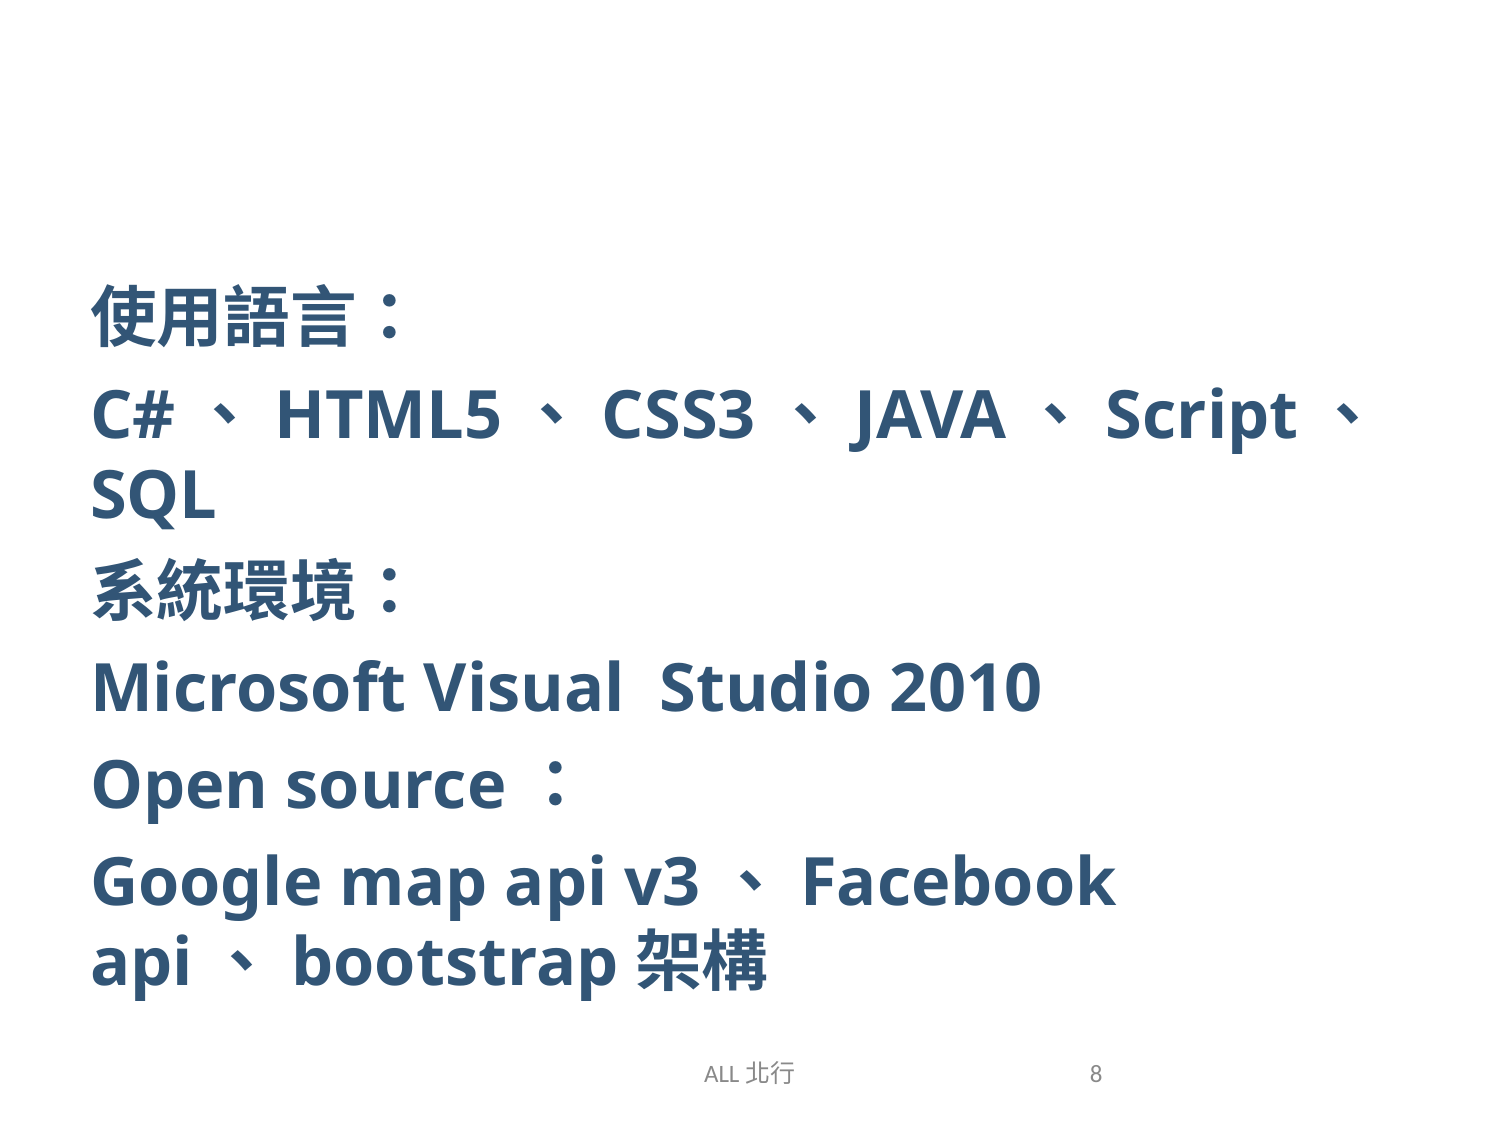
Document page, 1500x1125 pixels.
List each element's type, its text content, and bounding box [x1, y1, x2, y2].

text_box 8 [1074, 1042, 1426, 1103]
list 使用語言： C#、HTML5、CSS3、JAVA、Script、SQL 系統環境： Microsoft Visual Studio 2010 Open source： Google map api v3、Facebook api、bootstrap架構 [75, 267, 1426, 1079]
text_box ALL北行 [512, 1042, 988, 1103]
